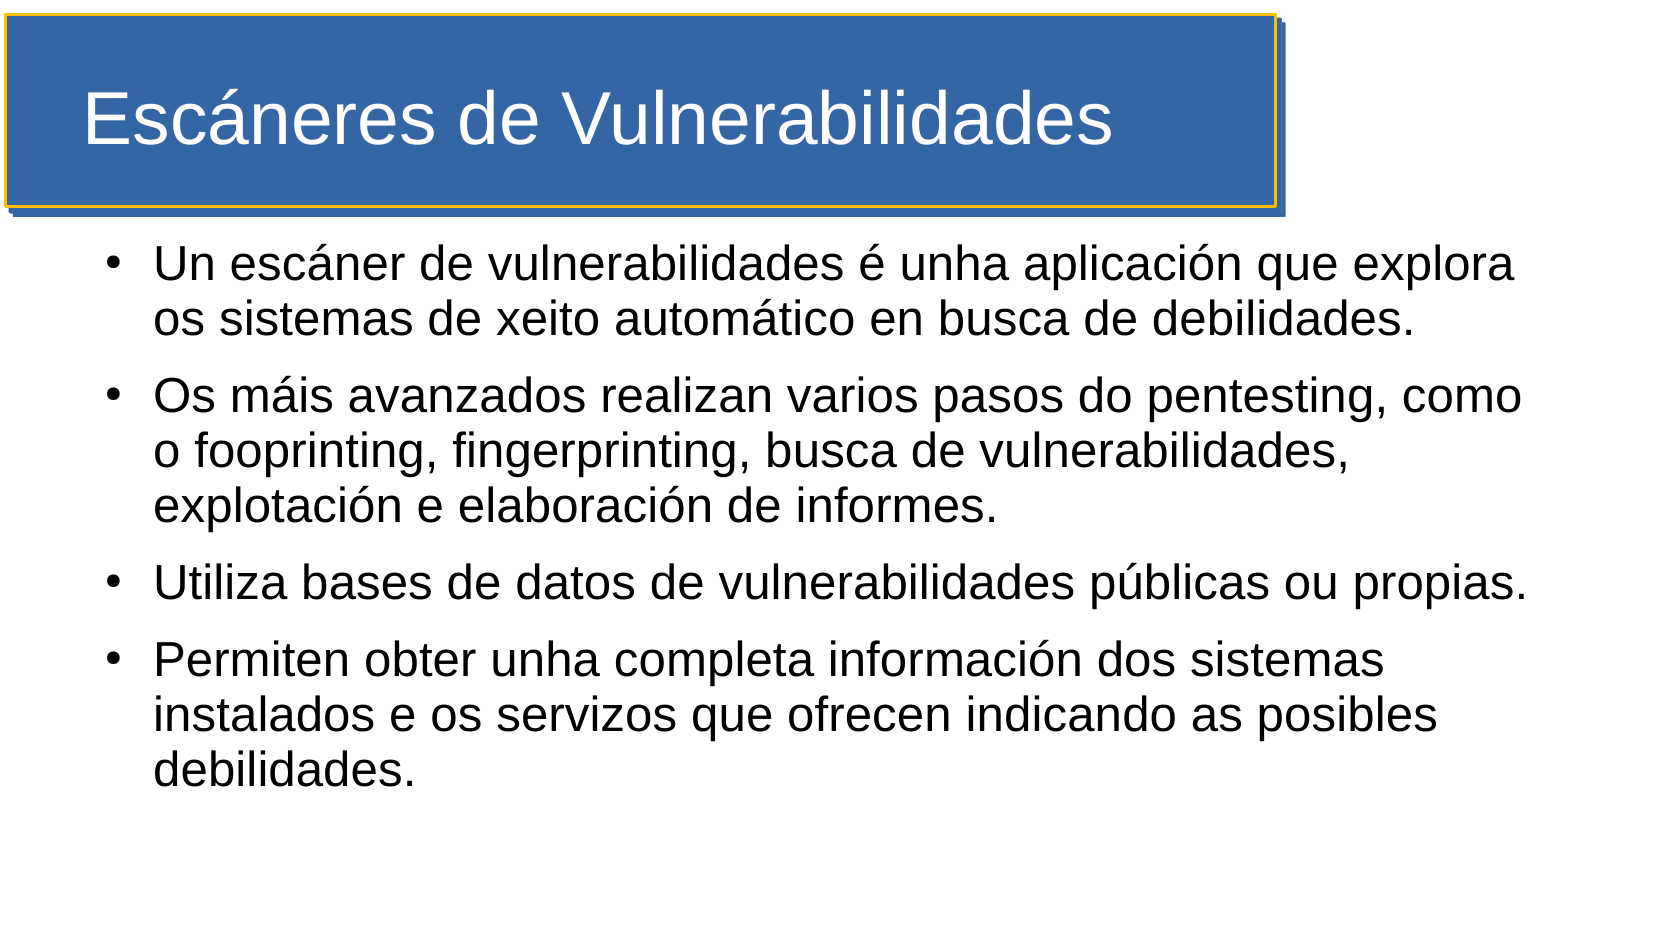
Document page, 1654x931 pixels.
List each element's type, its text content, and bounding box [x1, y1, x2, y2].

title Escáneres de Vulnerabilidades [82, 44, 1235, 192]
list Un escáner de vulnerabilidades é unha aplicación que explora os sistemas de xeito automático en busca de debilidades. Os máis avanzados realizan varios pasos do pentesting, como o fooprinting, fingerprinting, busca de vulnerabilidades, explotación e elaboración de informes. Utiliza bases de datos de vulnerabilidades públicas ou propias. Permiten obter unha completa información dos sistemas instalados e os servizos que ofrecen indicando as posibles debilidades. [88, 236, 1565, 798]
